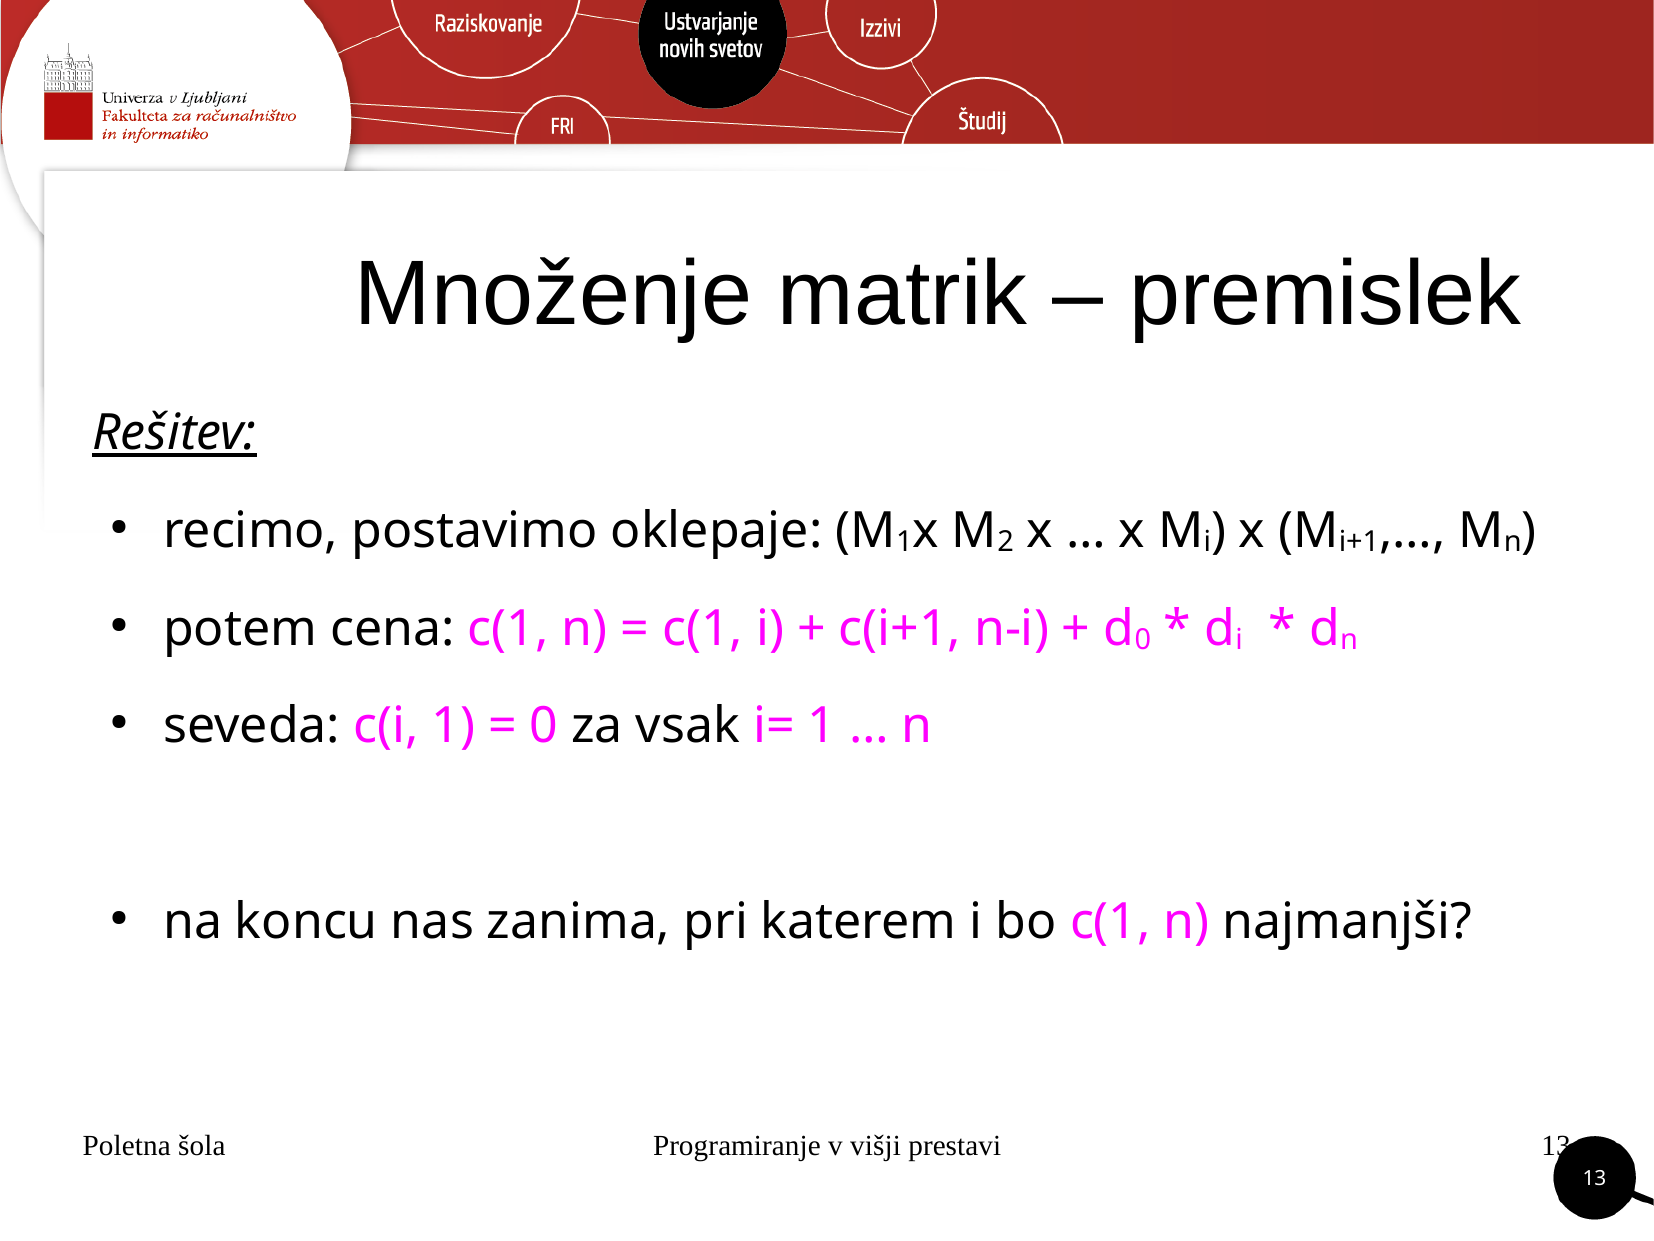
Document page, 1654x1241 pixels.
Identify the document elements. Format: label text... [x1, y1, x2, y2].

list Rešitev: recimo, postavimo oklepaje: (M1x M2 x … x Mi) x (Mi+1,…, Mn) potem cena: c(1, n) = c(1, i) + c(i+1, n-i) + d0 * di * dn seveda: c(i, 1) = 0 za vsak i= 1 … n na koncu nas zanima, pri katerem i bo c(1, n) najmanjši? [92, 396, 1548, 1063]
text_box <številka> [1553, 1145, 1636, 1212]
picture [0, 0, 1654, 1241]
title Množenje matrik – premislek [35, 188, 1524, 397]
